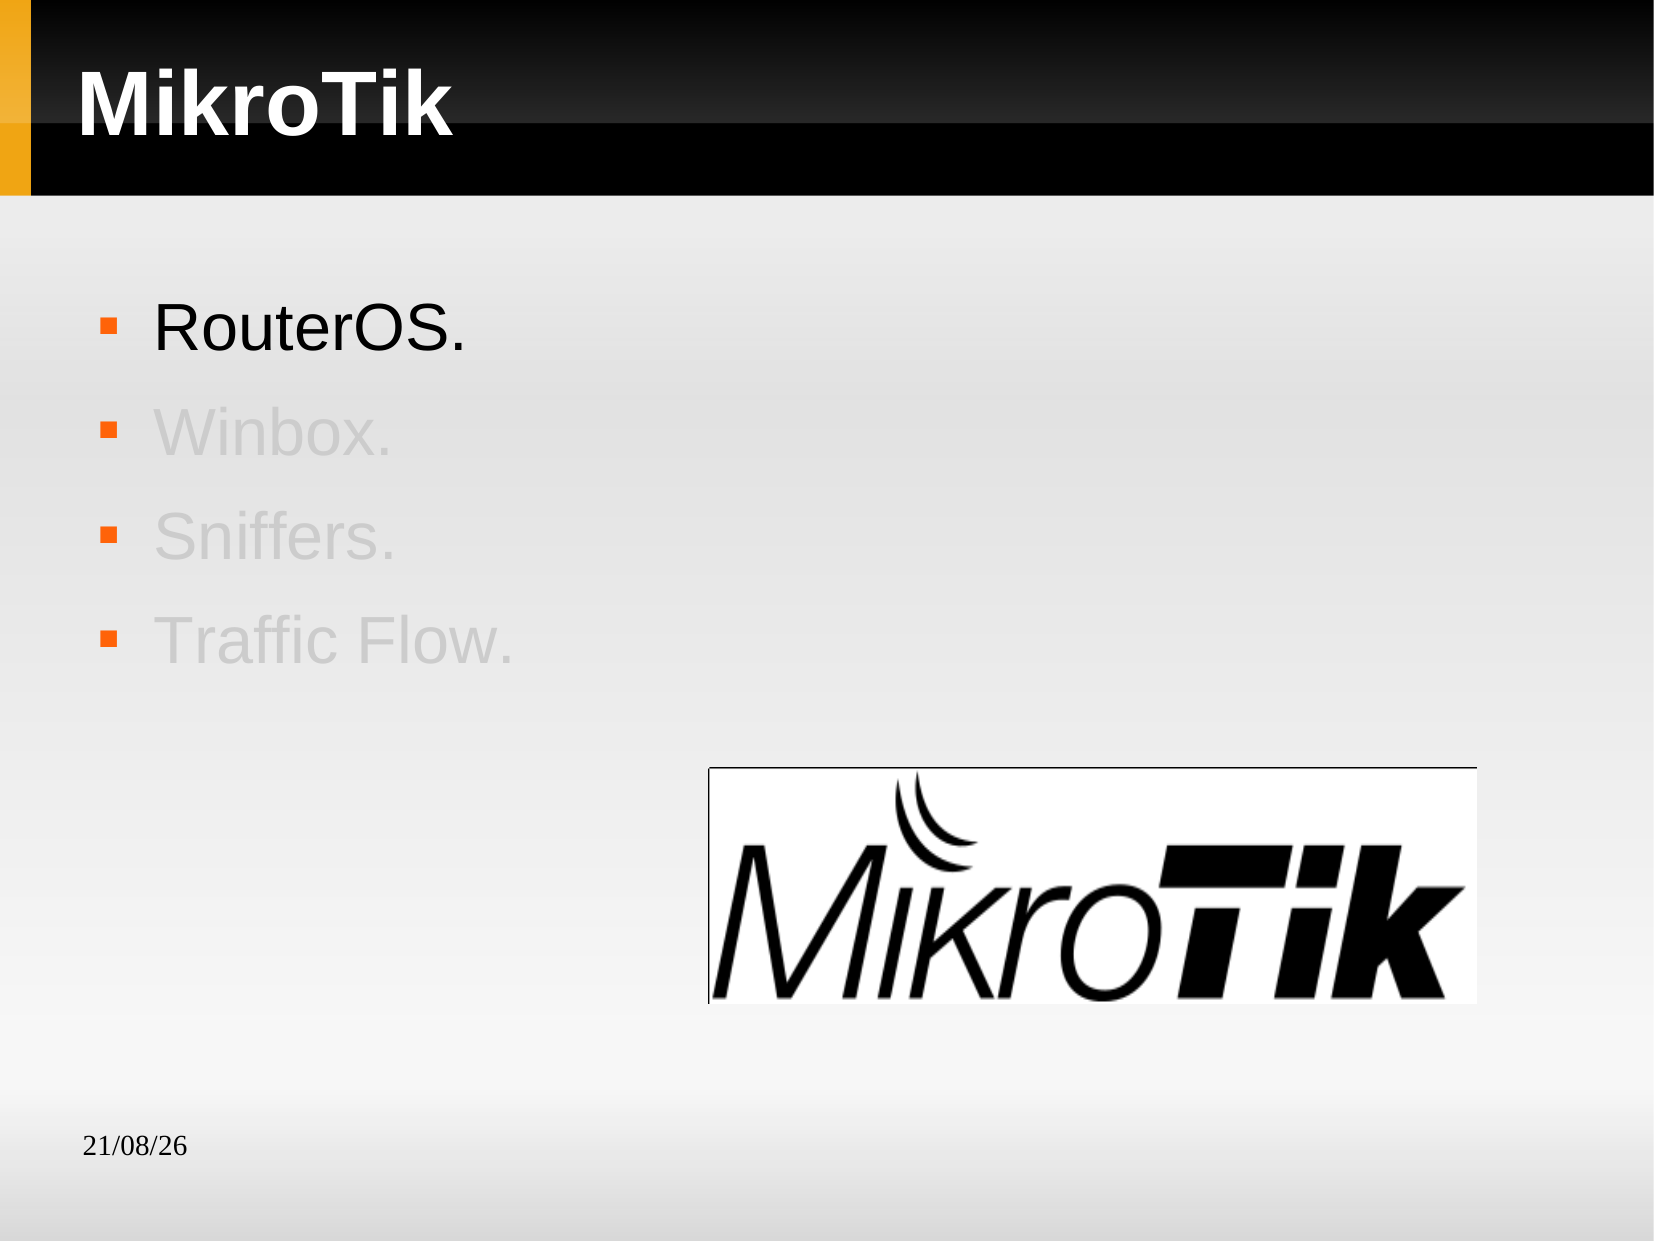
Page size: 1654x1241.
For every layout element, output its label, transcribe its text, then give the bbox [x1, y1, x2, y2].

picture [0, 0, 1654, 1241]
title MikroTik [76, 7, 1565, 200]
list RouterOS. Winbox. Sniffers. Traffic Flow. [82, 290, 1571, 1094]
